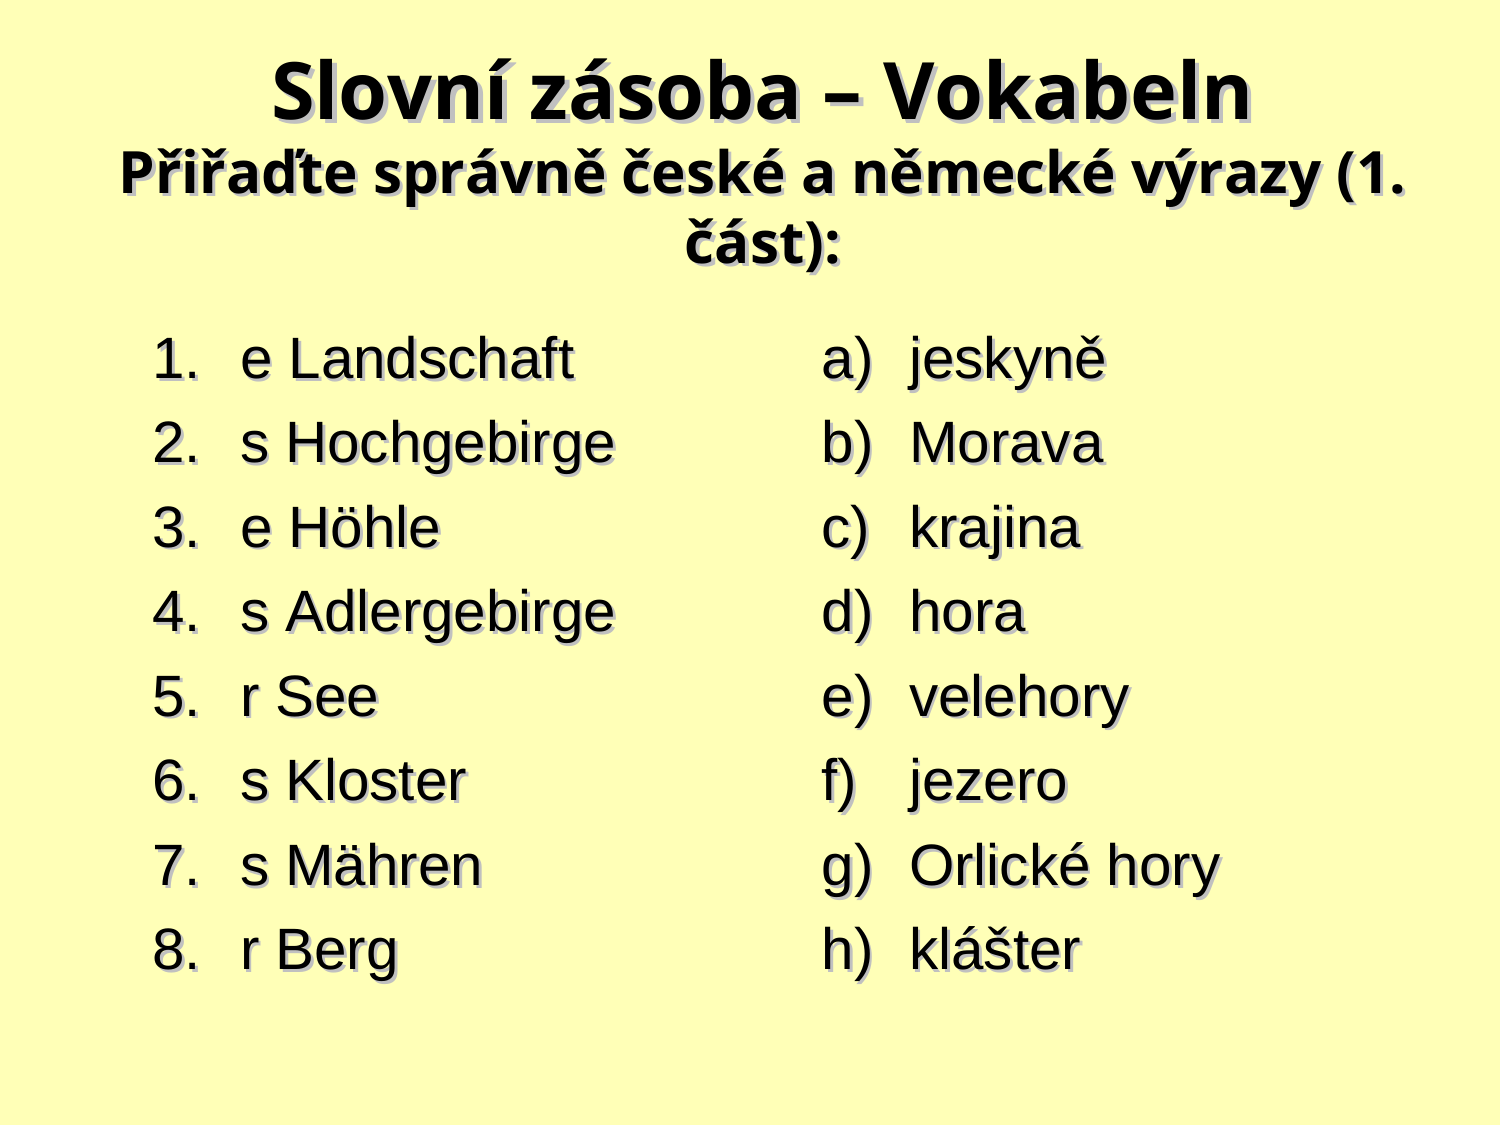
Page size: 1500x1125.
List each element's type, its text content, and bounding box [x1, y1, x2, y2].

list e Landschaft s Hochgebirge e Höhle s Adlergebirge r See s Kloster s Mähren r Berg [137, 312, 782, 1000]
list jeskyně Morava krajina hora velehory jezero Orlické hory klášter [806, 312, 1452, 1000]
title Slovní zásoba – Vokabeln Přiřaďte správně české a německé výrazy (1. část): [75, 32, 1451, 283]
